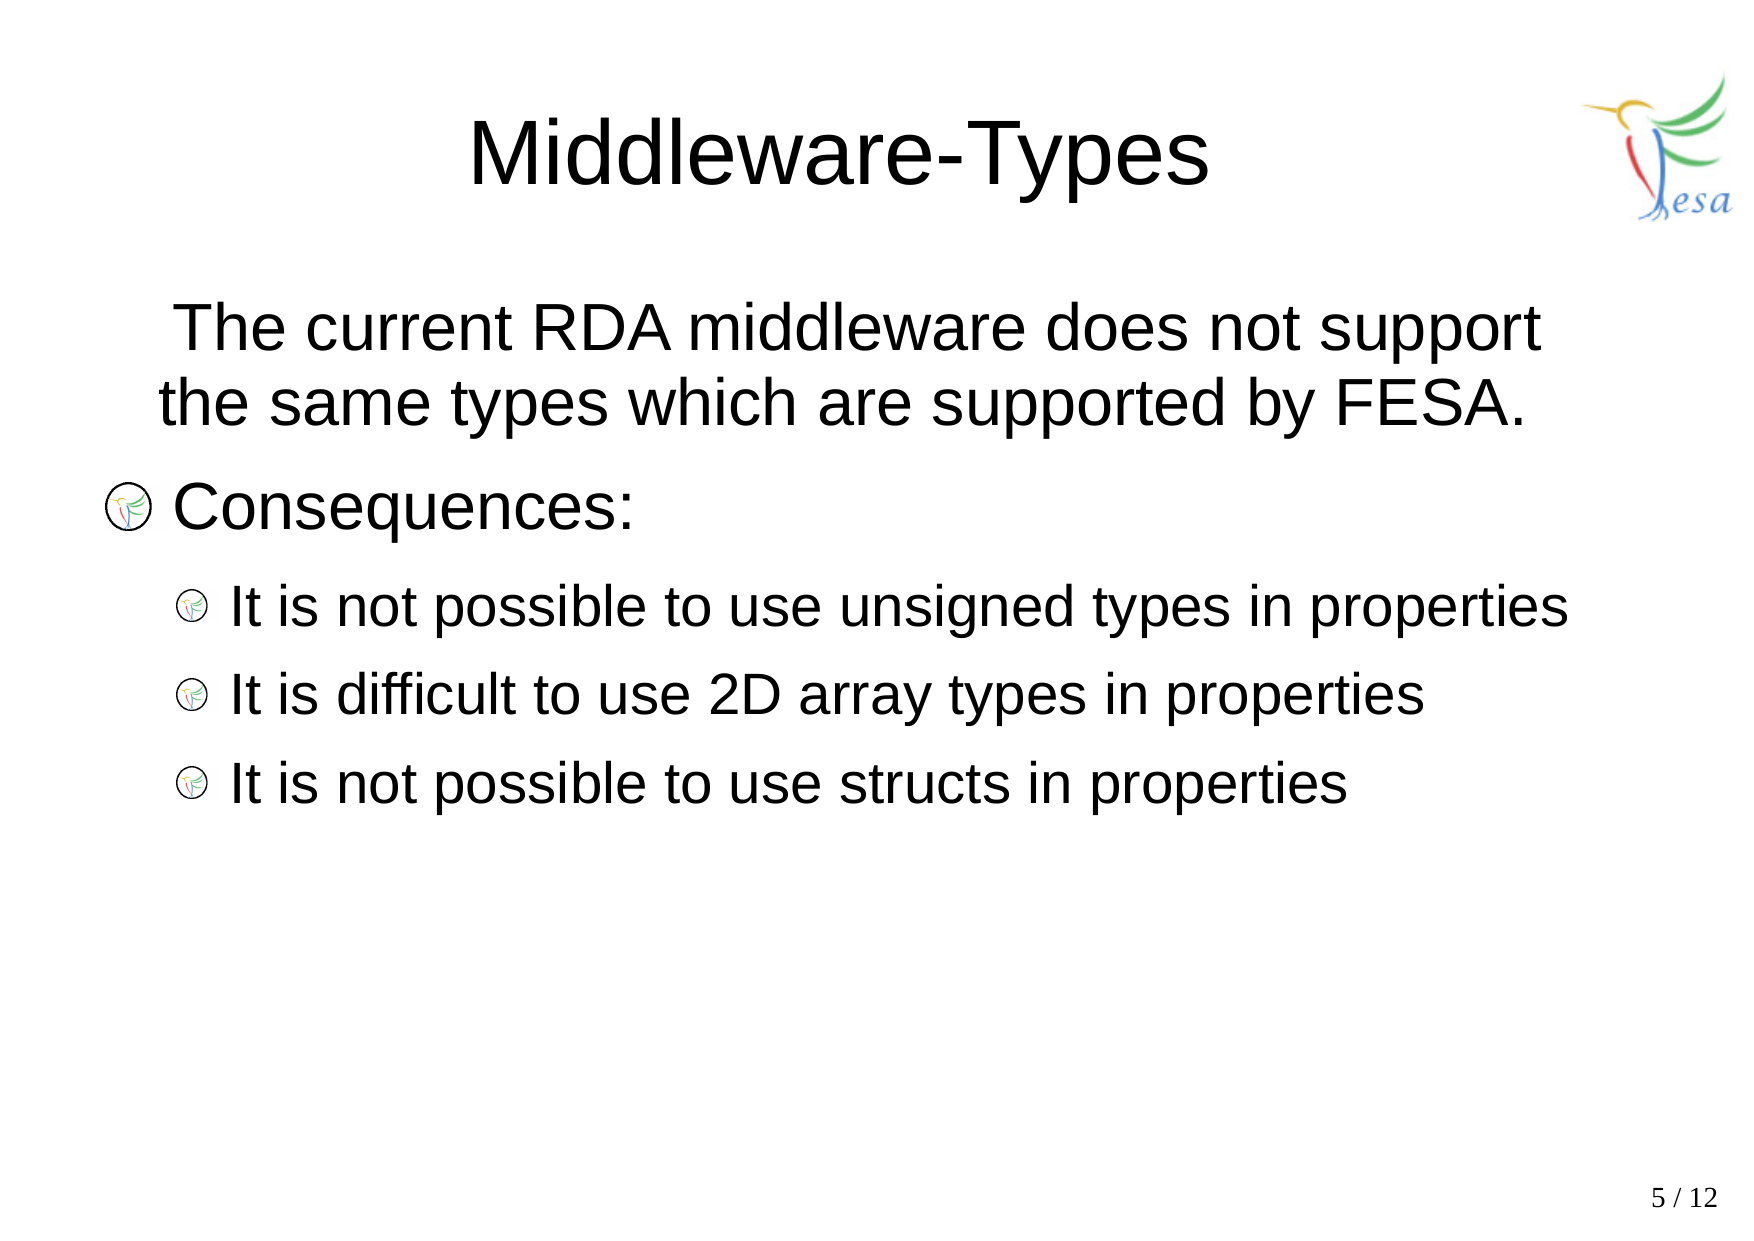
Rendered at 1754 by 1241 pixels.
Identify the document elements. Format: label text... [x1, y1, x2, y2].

title Middleware-Types [90, 49, 1590, 257]
list The current RDA middleware does not support the same types which are supported by FESA. Consequences: It is not possible to use unsigned types in properties It is difficult to use 2D array types in properties It is not possible to use structs in properties [87, 290, 1636, 1010]
picture [1590, 64, 1736, 222]
